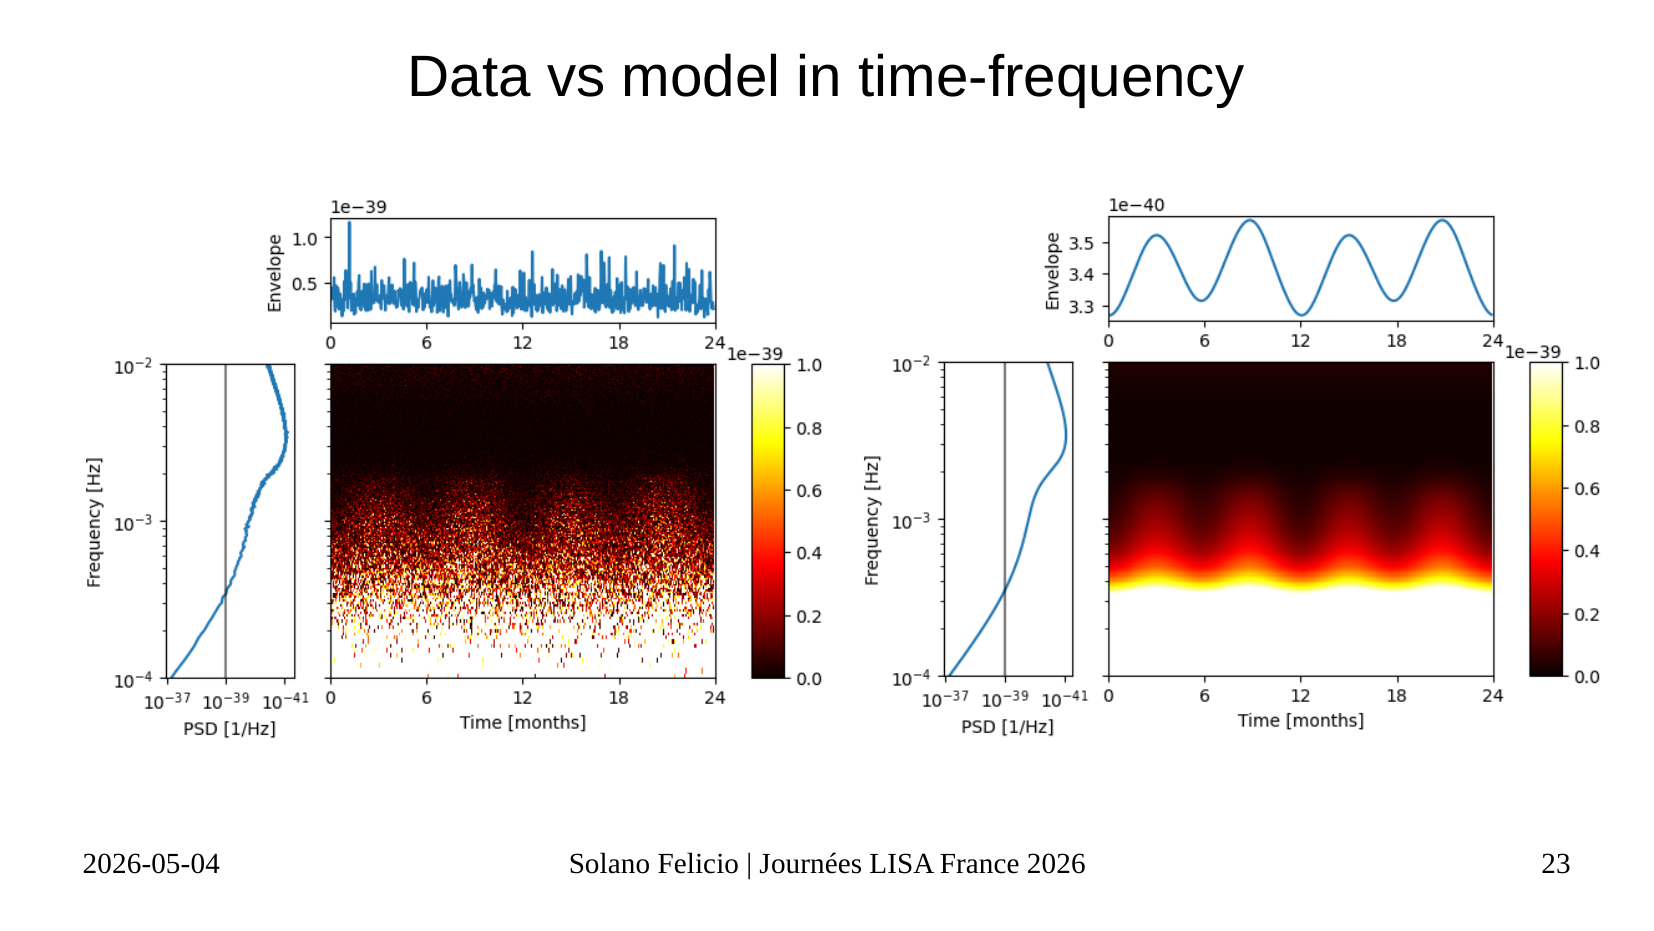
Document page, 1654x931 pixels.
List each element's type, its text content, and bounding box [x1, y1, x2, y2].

picture [853, 185, 1613, 748]
picture [75, 187, 835, 751]
title Data vs model in time-frequency [82, 44, 1571, 110]
